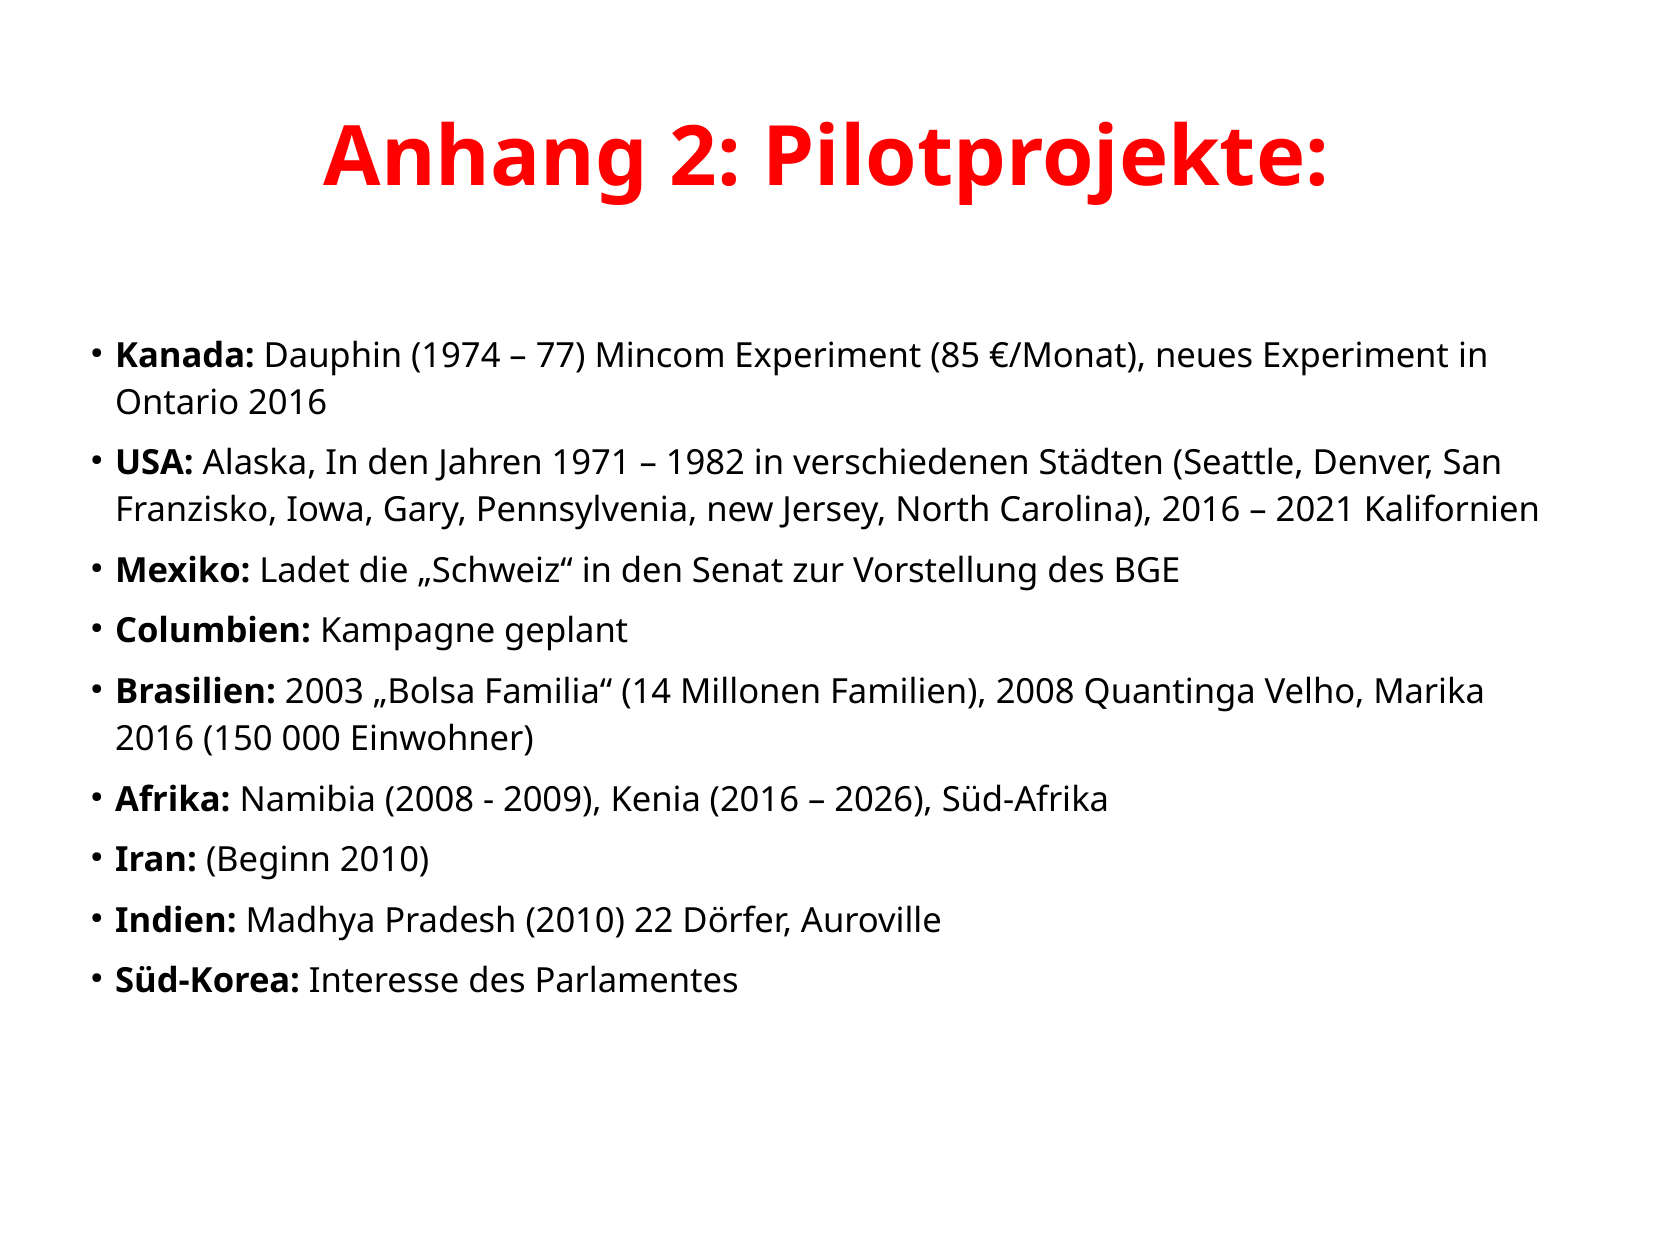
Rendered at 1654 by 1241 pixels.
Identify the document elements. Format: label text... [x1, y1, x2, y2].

title Anhang 2: Pilotprojekte: [82, 49, 1571, 257]
list Kanada: Dauphin (1974 – 77) Mincom Experiment (85 €/Monat), neues Experiment in Ontario 2016 USA: Alaska, In den Jahren 1971 – 1982 in verschiedenen Städten (Seattle, Denver, San Franzisko, Iowa, Gary, Pennsylvenia, new Jersey, North Carolina), 2016 – 2021 Kalifornien Mexiko: Ladet die „Schweiz“ in den Senat zur Vorstellung des BGE Columbien: Kampagne geplant Brasilien: 2003 „Bolsa Familia“ (14 Millonen Familien), 2008 Quantinga Velho, Marika 2016 (150 000 Einwohner) Afrika: Namibia (2008 - 2009), Kenia (2016 – 2026), Süd-Afrika Iran: (Beginn 2010) Indien: Madhya Pradesh (2010) 22 Dörfer, Auroville Süd-Korea: Interesse des Parlamentes [82, 290, 1571, 1010]
